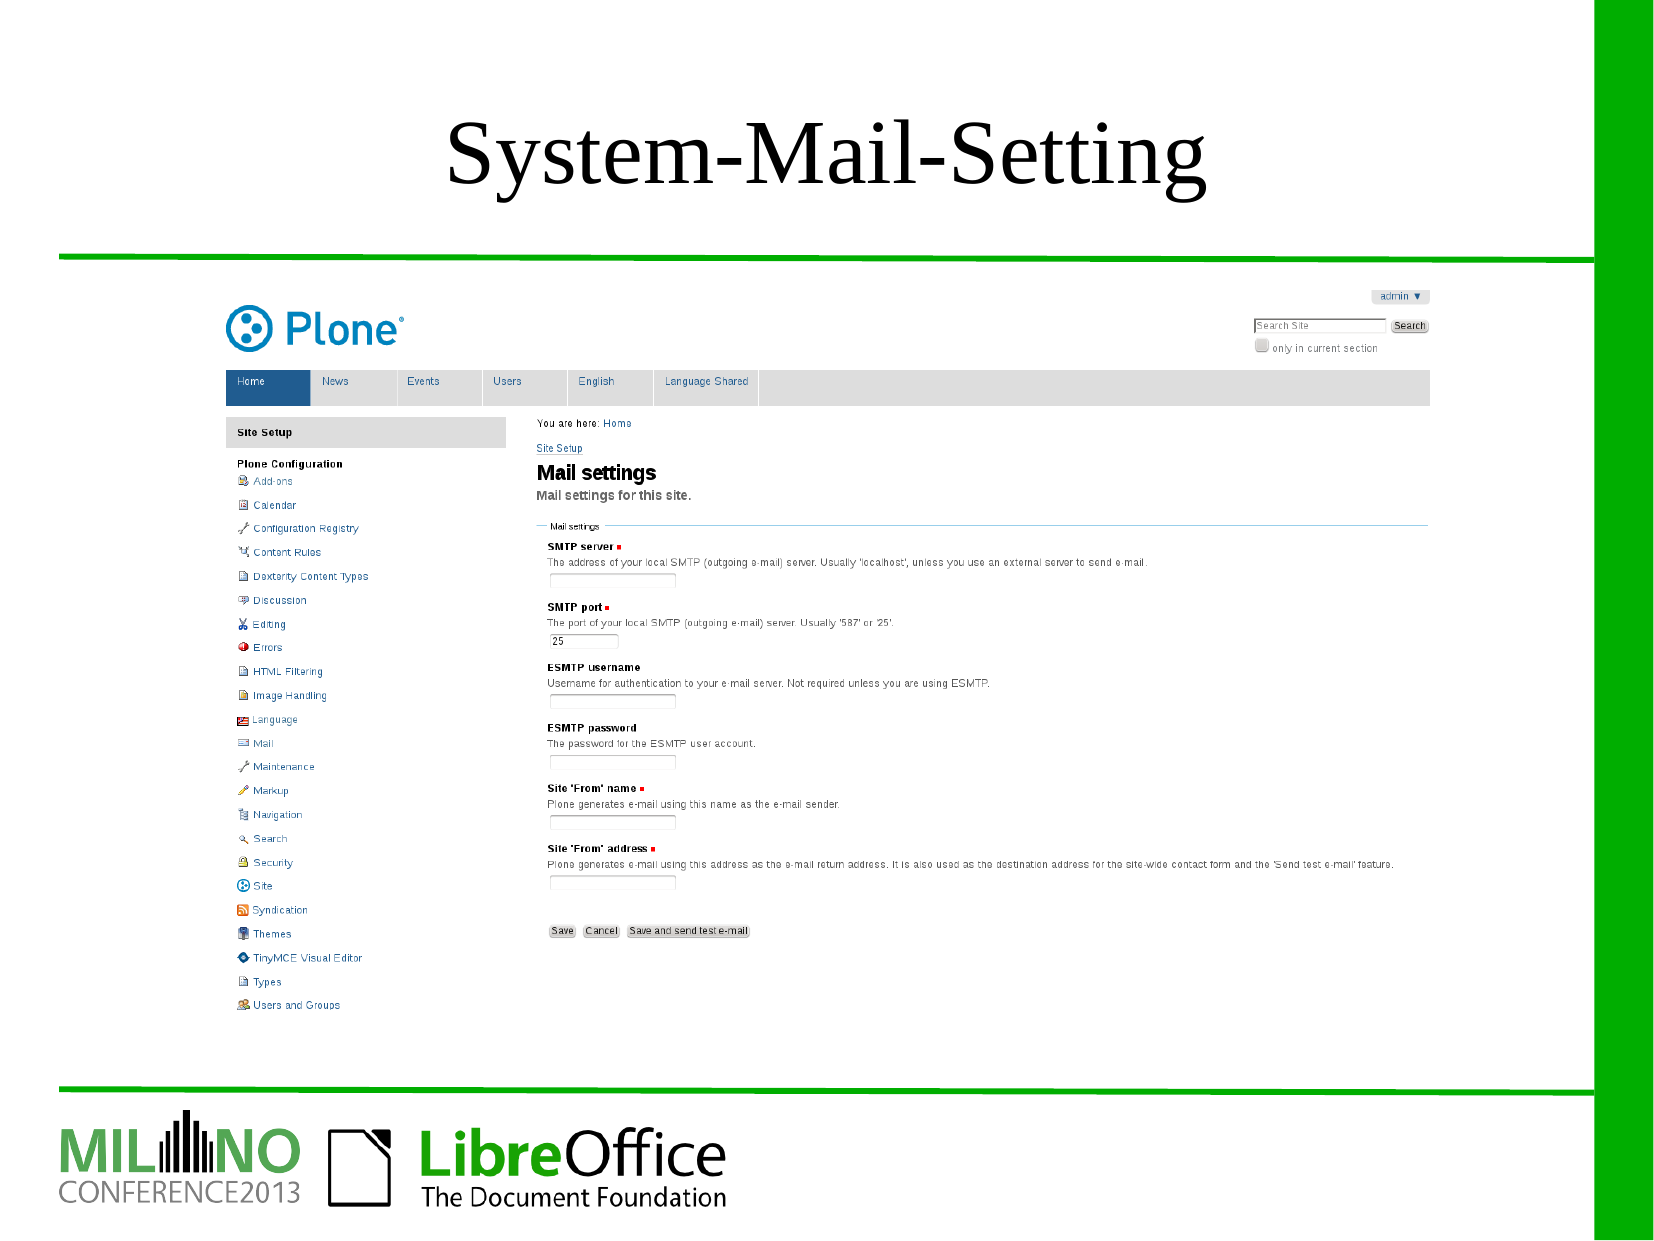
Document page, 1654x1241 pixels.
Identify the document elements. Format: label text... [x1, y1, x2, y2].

picture [215, 290, 1439, 1010]
title System-Mail-Setting [82, 49, 1571, 257]
picture [59, 1092, 756, 1241]
